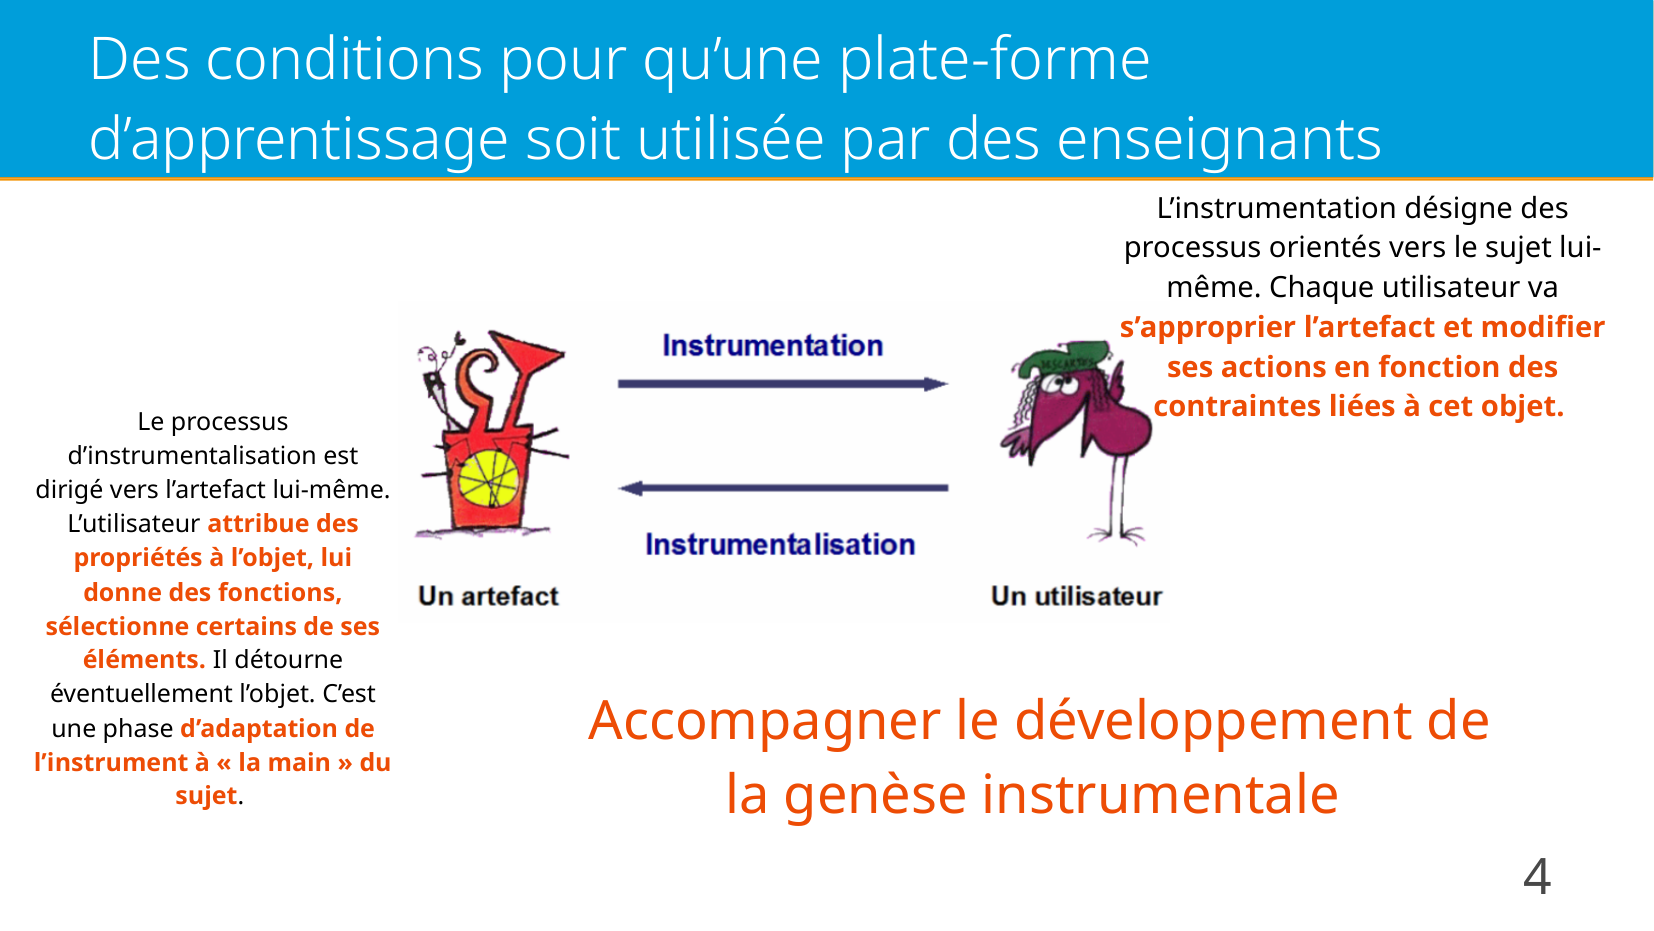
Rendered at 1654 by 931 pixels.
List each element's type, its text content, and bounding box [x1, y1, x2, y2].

picture [0, 181, 1654, 931]
text_box Accompagner le développement de la genèse instrumentale [557, 646, 1523, 864]
text_box L’instrumentation désigne des processus orientés vers le sujet lui-même. Chaque utilisateur va s’approprier l’artefact et modifier ses actions en fonction des contraintes liées à cet objet. [1112, 189, 1614, 423]
text_box Le processus d’instrumentalisation est dirigé vers l’artefact lui-même. L’utilisateur attribue des propriétés à l’objet, lui donne des fonctions, sélectionne certains de ses éléments. Il détourne éventuellement l’objet. C’est une phase d’adaptation de l’instrument à « la main » du sujet. [25, 430, 401, 786]
title Des conditions pour qu’une plate-forme d’apprentissage soit utilisée par des enseignants [88, 14, 1565, 178]
